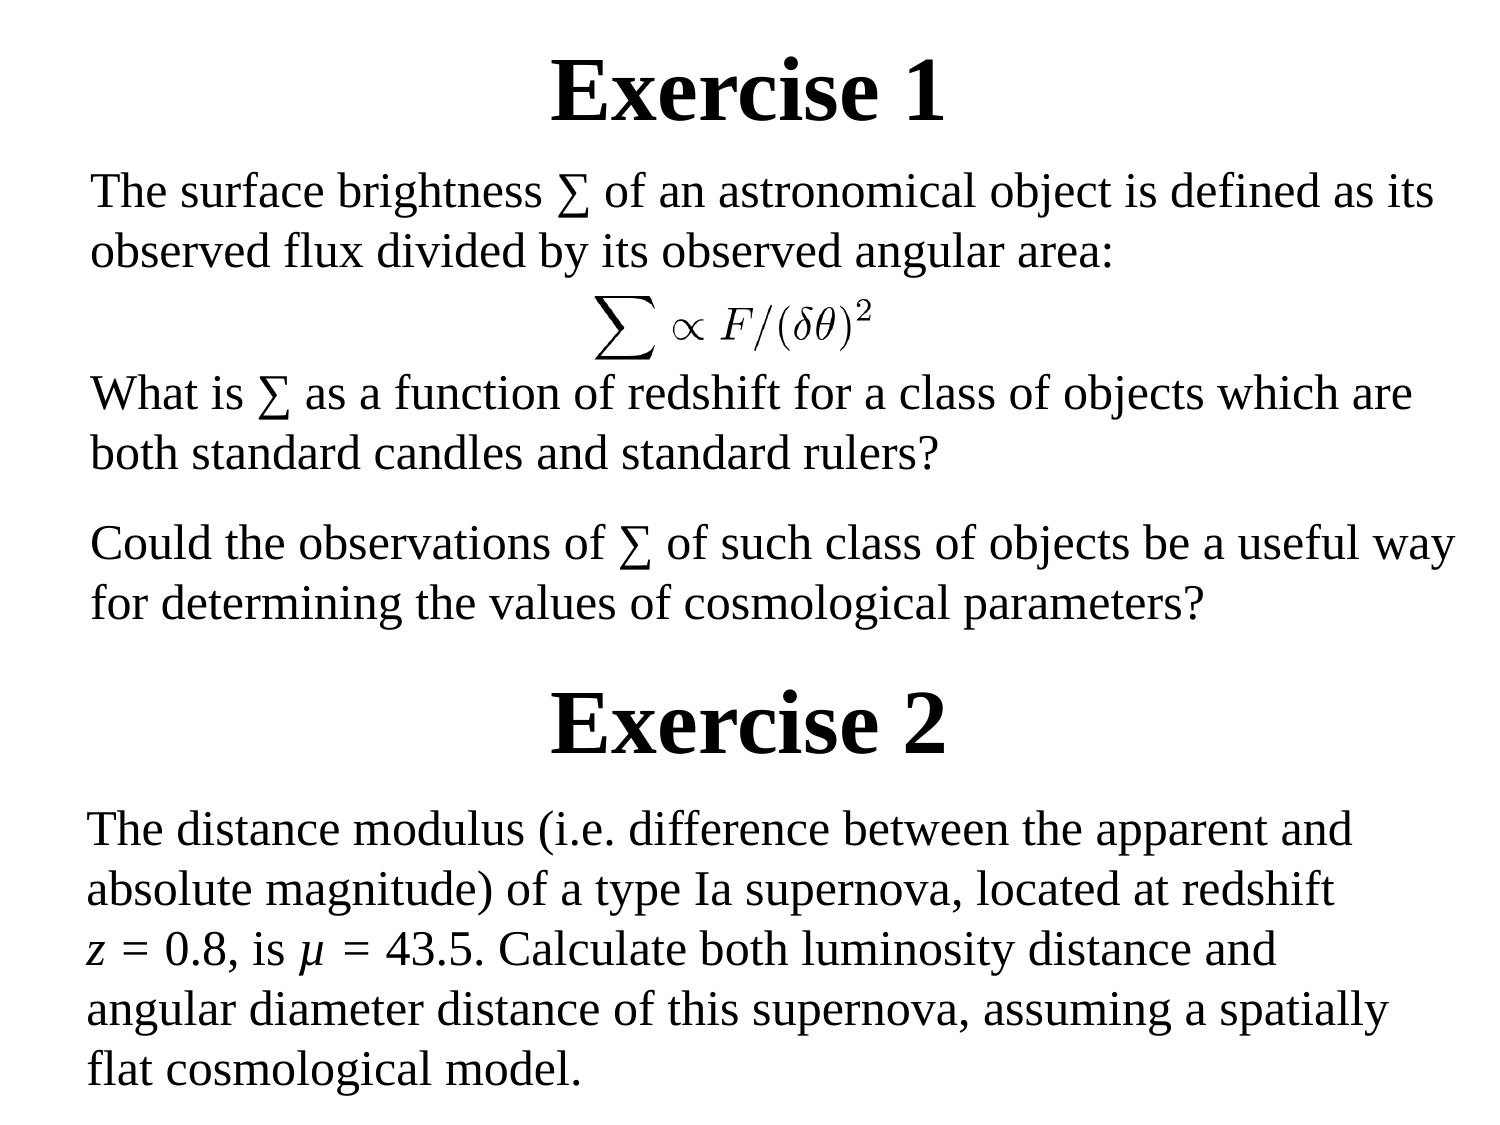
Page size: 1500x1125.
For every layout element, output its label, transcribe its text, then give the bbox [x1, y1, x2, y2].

list The distance modulus (i.e. difference between the apparent and absolute magnitude) of a type Ia supernova, located at redshift z = 0.8, is µ = 43.5. Calculate both luminosity distance and angular diameter distance of this supernova, assuming a spatially flat cosmological model. [71, 787, 1407, 1103]
title Exercise 1 [75, 27, 1425, 140]
picture [594, 295, 871, 361]
title Exercise 2 [75, 653, 1426, 781]
list The surface brightness ∑ of an astronomical object is defined as its observed flux divided by its observed angular area: What is ∑ as a function of redshift for a class of objects which are both standard candles and standard rulers? Could the observations of ∑ of such class of objects be a useful way for determining the values of cosmological parameters? [75, 150, 1486, 646]
